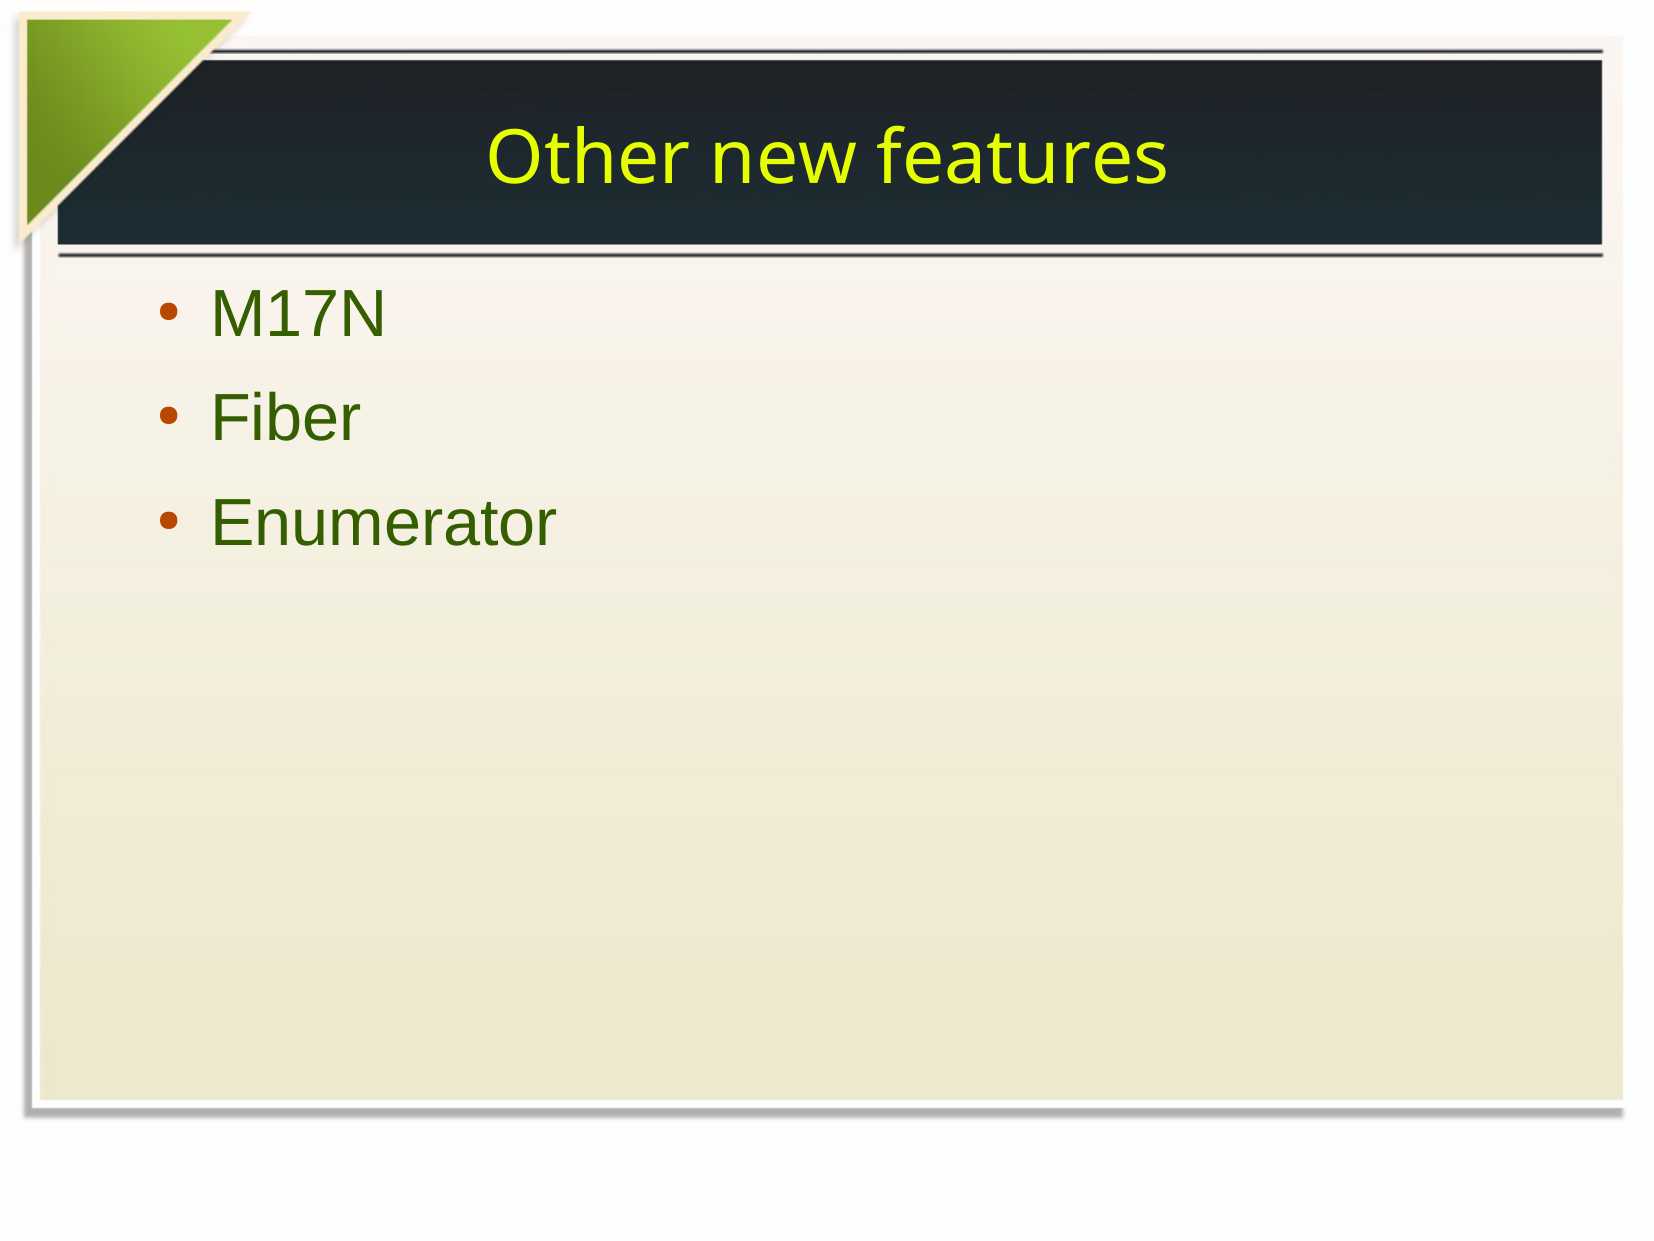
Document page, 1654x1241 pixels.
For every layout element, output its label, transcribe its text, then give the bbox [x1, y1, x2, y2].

picture [0, 0, 1654, 1241]
list M17N Fiber Enumerator [121, 276, 1534, 1087]
title Other new features [121, 73, 1534, 237]
